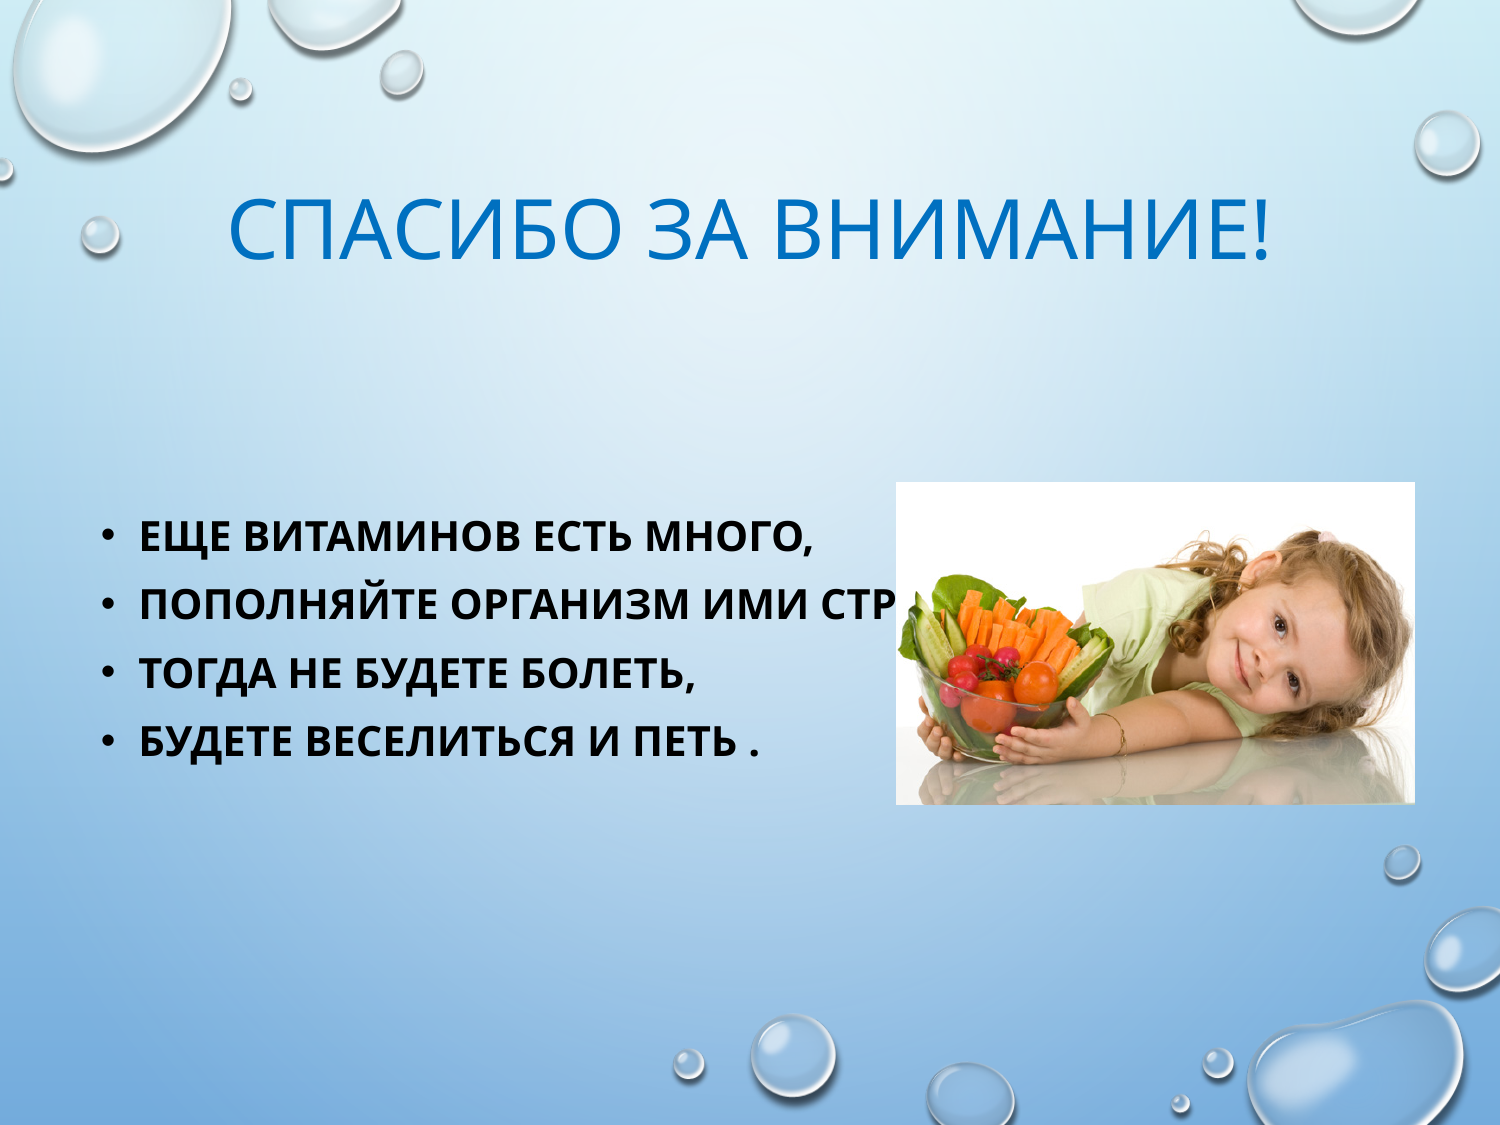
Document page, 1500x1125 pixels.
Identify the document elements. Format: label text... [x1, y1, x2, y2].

title Спасибо за внимание! [112, 101, 1388, 364]
picture [896, 482, 1415, 805]
list Еще витаминов есть много, Пополняйте организм ими строго. Тогда не будете болеть, Будете веселиться и петь . [85, 492, 1388, 950]
